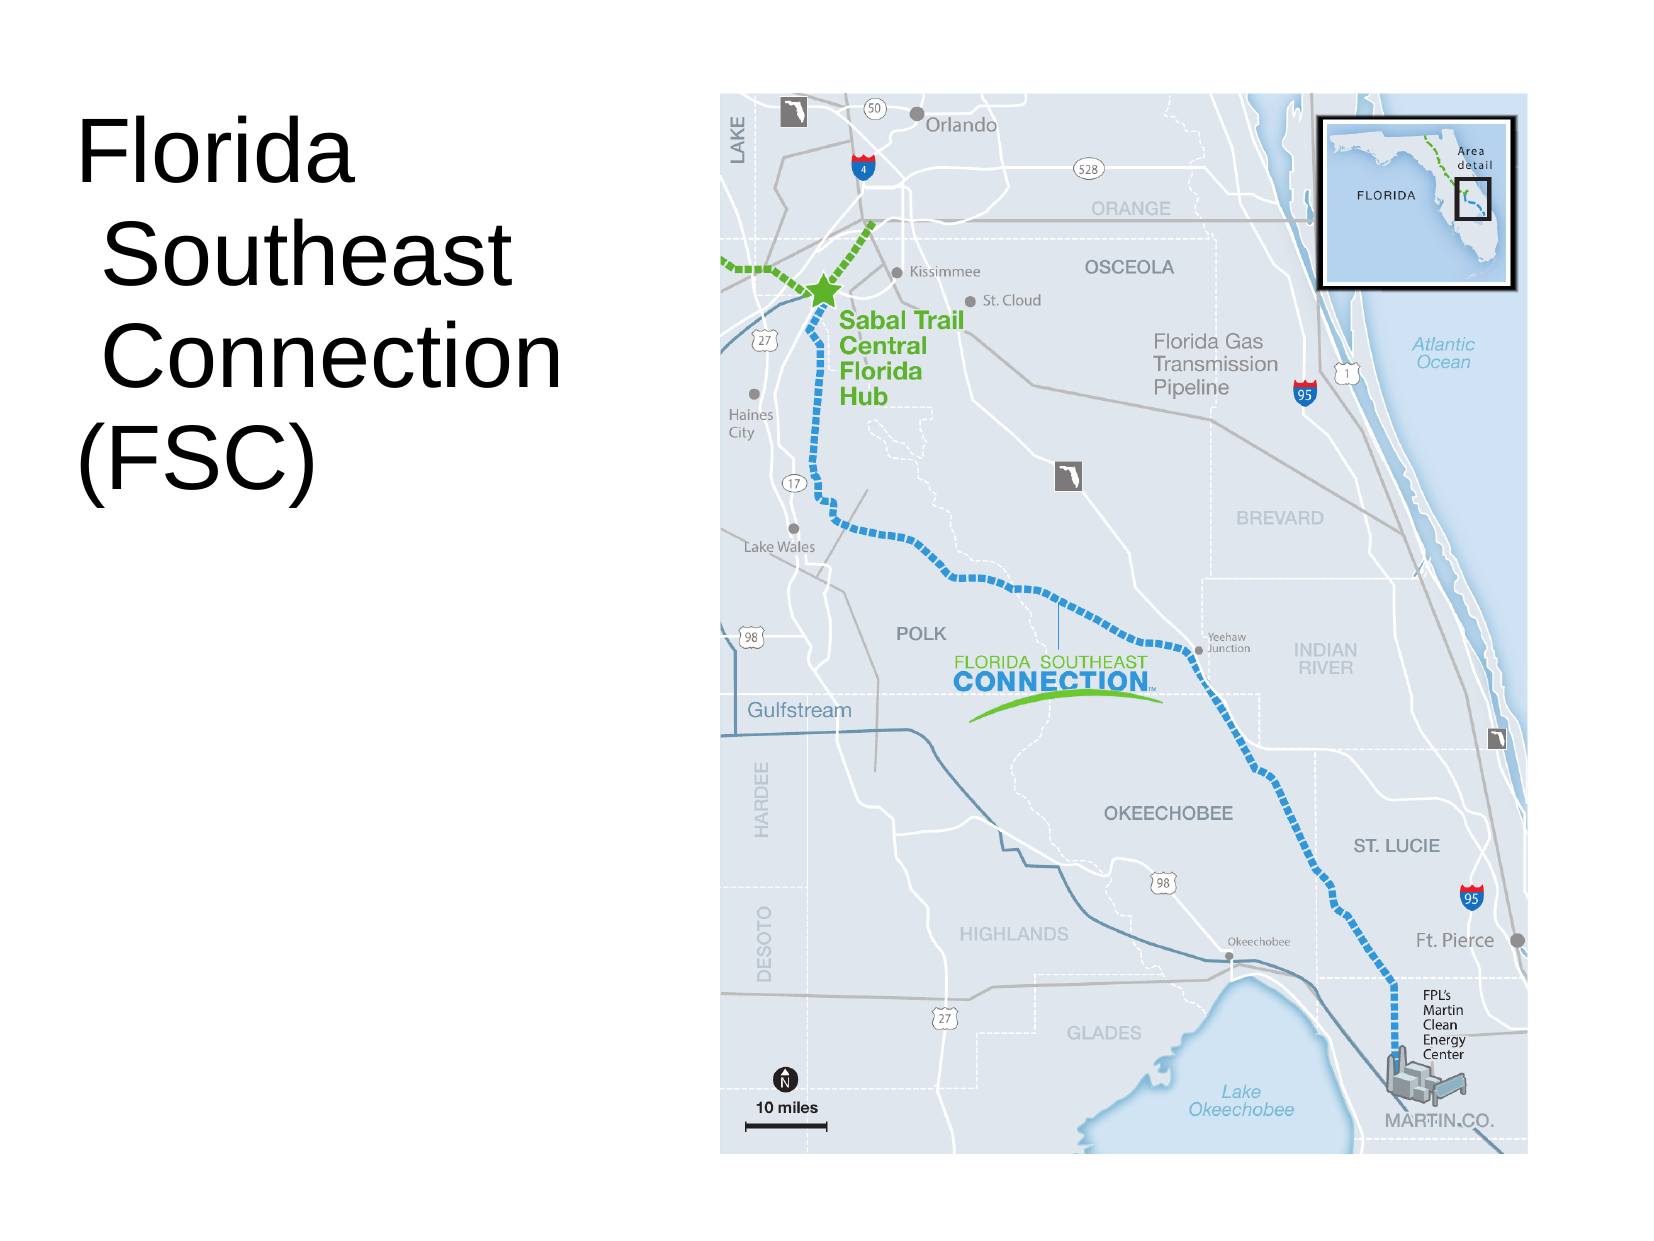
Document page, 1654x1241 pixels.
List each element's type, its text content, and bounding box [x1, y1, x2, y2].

picture [652, 38, 1591, 1239]
title Florida Southeast Connection (FSC) [75, 98, 652, 511]
